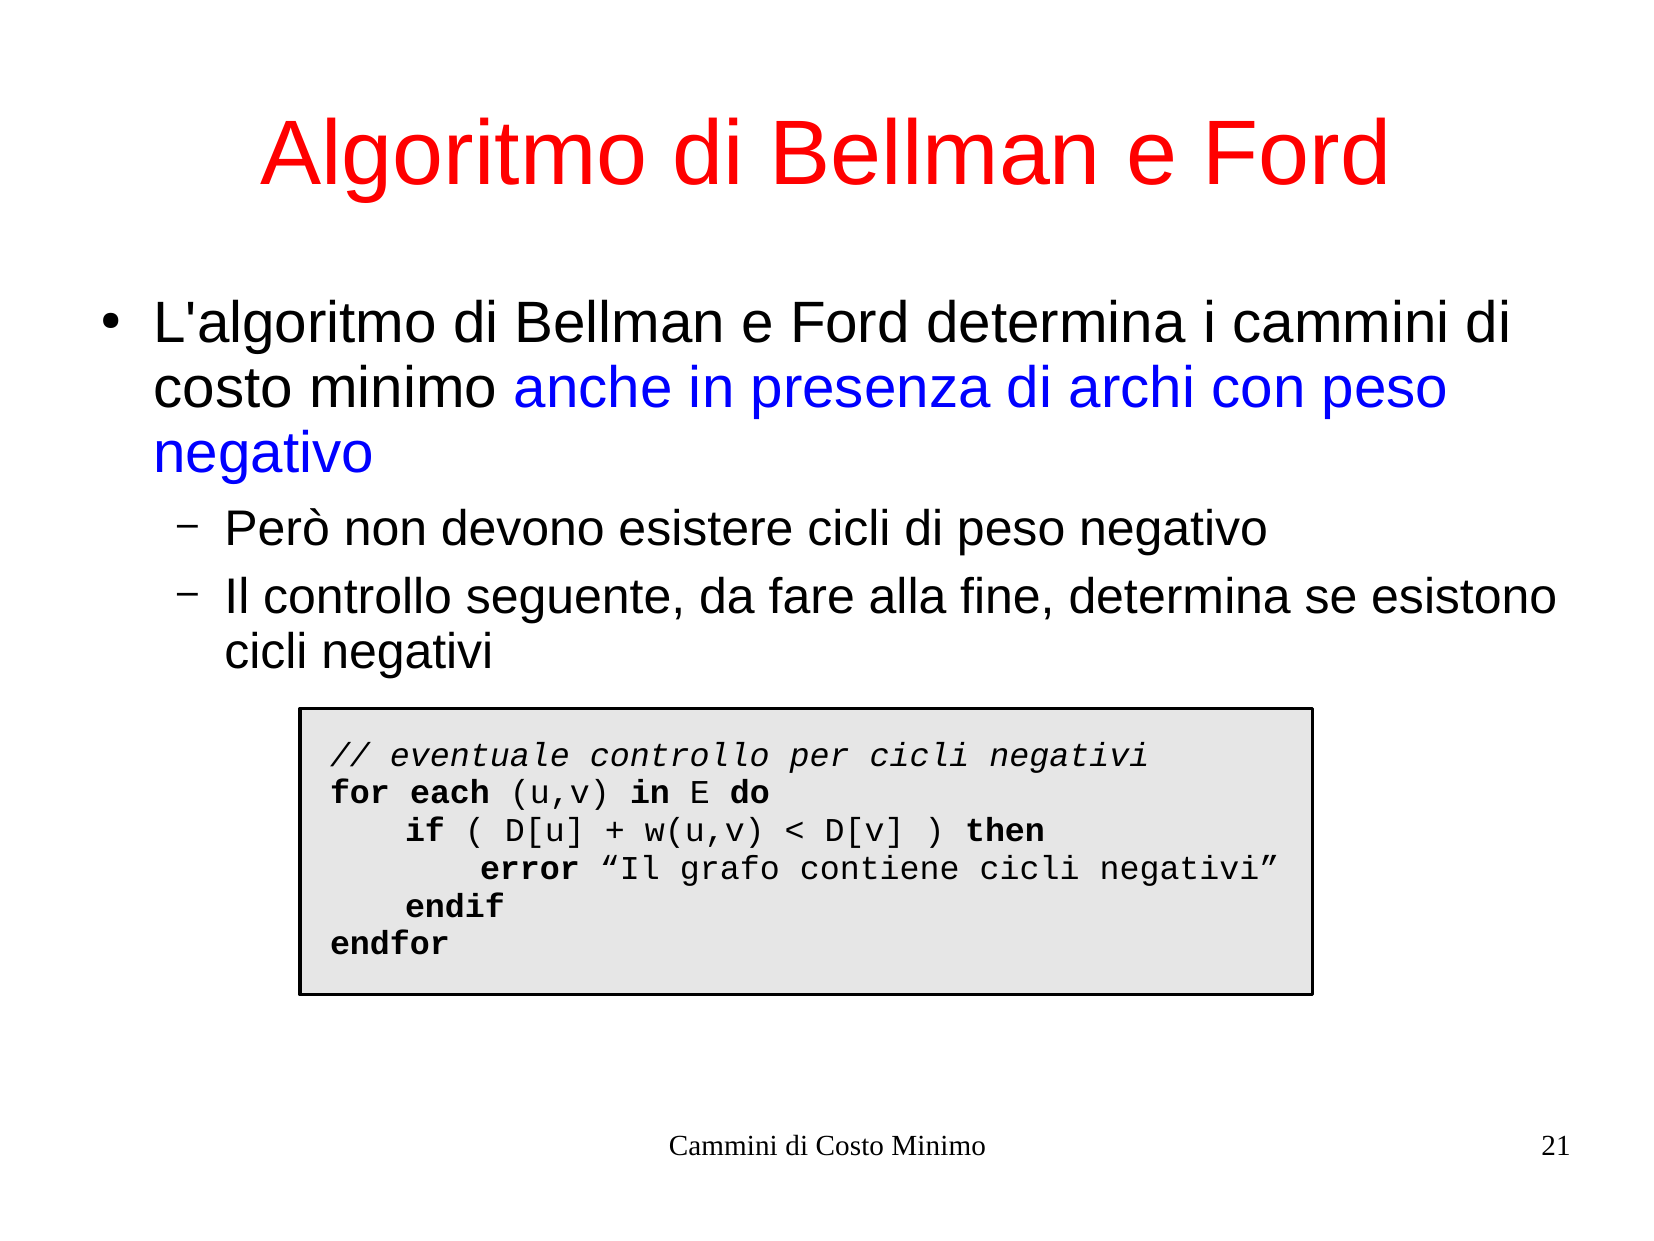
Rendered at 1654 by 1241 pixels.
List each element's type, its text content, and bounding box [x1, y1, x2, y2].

title Algoritmo di Bellman e Ford [82, 49, 1571, 257]
list L'algoritmo di Bellman e Ford determina i cammini di costo minimo anche in presenza di archi con peso negativo Però non devono esistere cicli di peso negativo Il controllo seguente, da fare alla fine, determina se esistono cicli negativi [82, 290, 1571, 1162]
text_box // eventuale controllo per cicli negativi for each (u,v) in E do if ( D[u] + w(u,v) < D[v] ) then error “Il grafo contiene cicli negativi” endif endfor [300, 708, 1313, 995]
